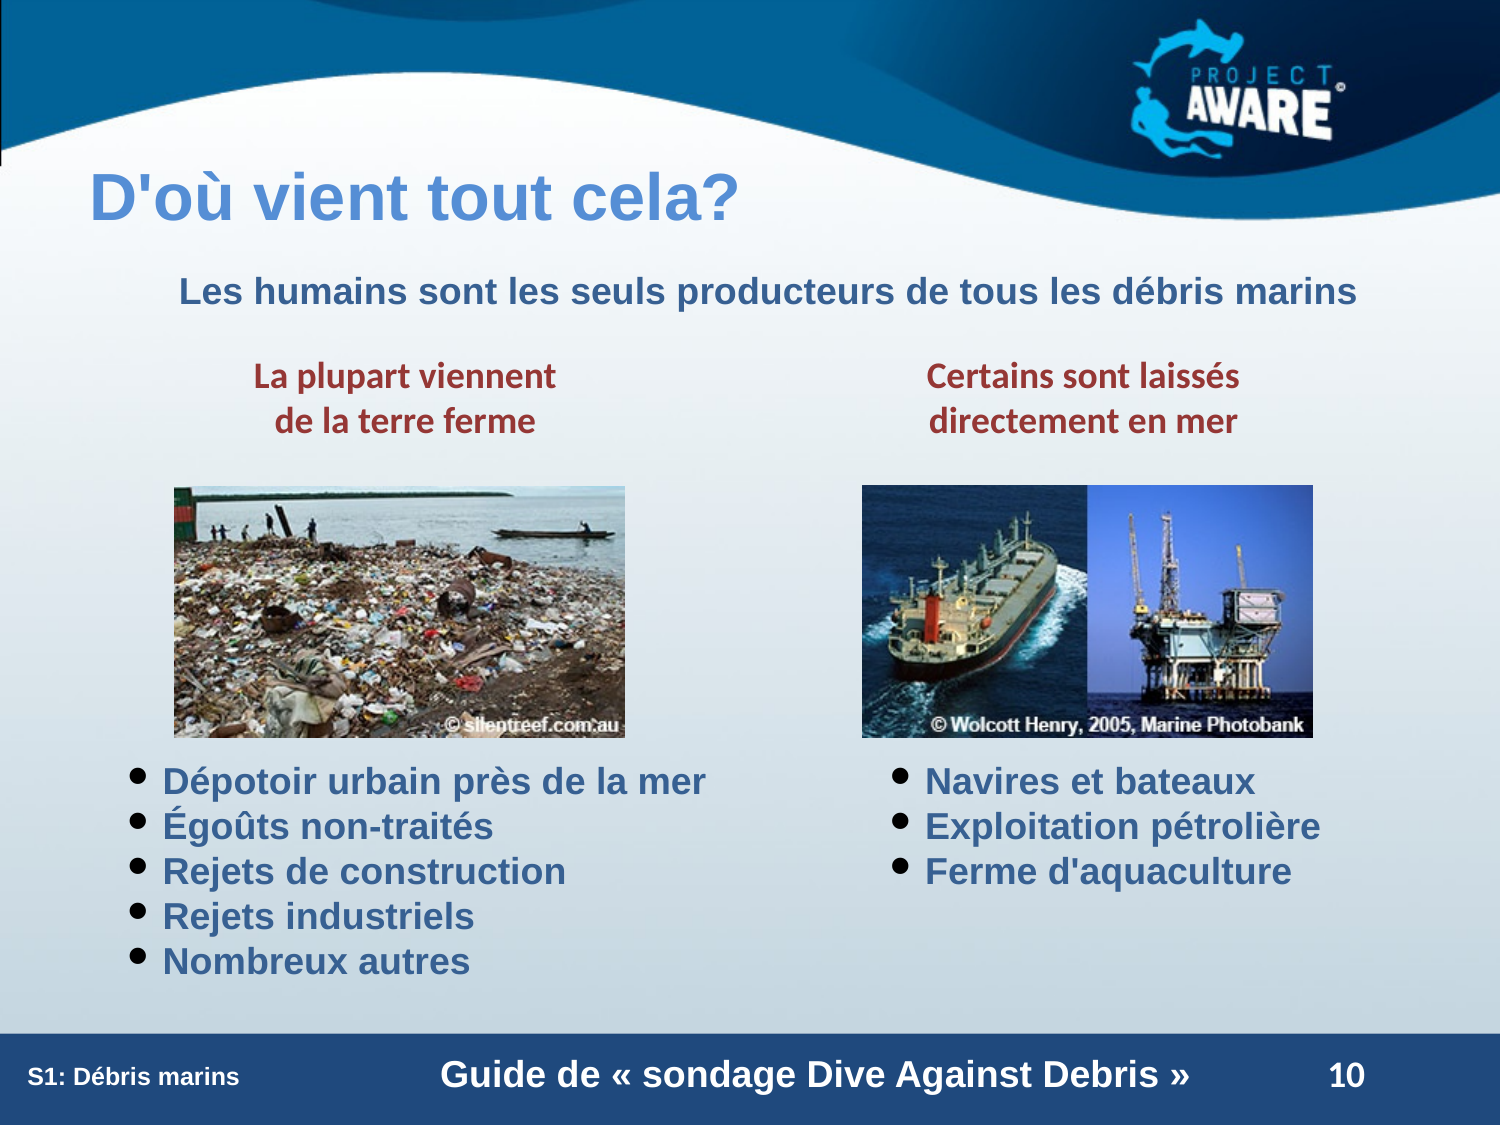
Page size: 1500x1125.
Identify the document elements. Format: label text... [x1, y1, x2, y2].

text_box Navires et bateaux Exploitation pétrolière Ferme d'aquaculture [874, 749, 1338, 1063]
text_box S1: Débris marins [12, 1052, 425, 1103]
text_box [745, 1037, 874, 1042]
text_box D'où vient tout cela? [75, 146, 925, 237]
text_box Dépotoir urbain près de la mer Égoûts non-traités Rejets de construction Rejets industriels Nombreux autres [112, 749, 745, 1052]
text_box Guide de « sondage Dive Against Debris » [425, 1042, 1276, 1103]
text_box La plupart viennent de la terre ferme [173, 344, 638, 449]
picture [0, 0, 1500, 1037]
text_box <numéro> [1312, 1042, 1475, 1103]
text_box [0, 1037, 1500, 1125]
text_box Les humains sont les seuls producteurs de tous les débris marins [75, 259, 1463, 331]
text_box Certains sont laissés directement en mer [814, 344, 1353, 449]
